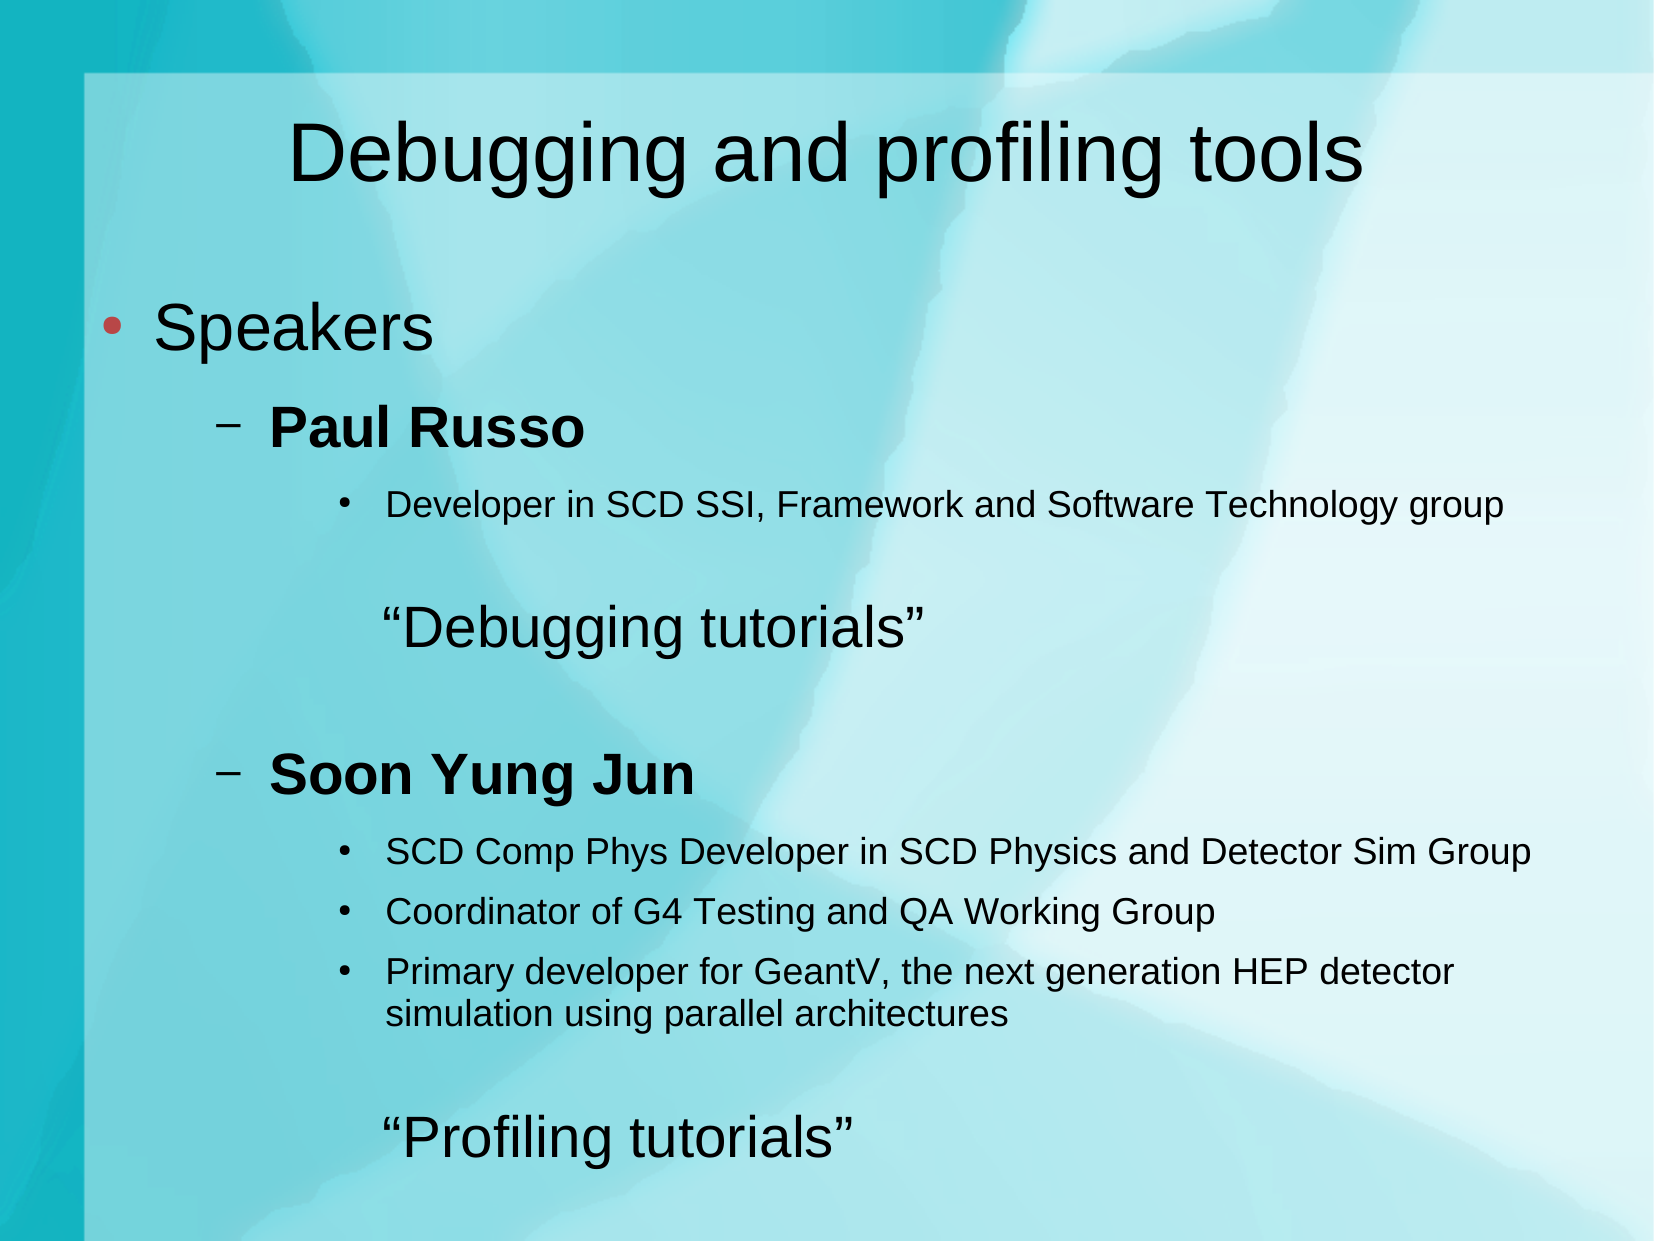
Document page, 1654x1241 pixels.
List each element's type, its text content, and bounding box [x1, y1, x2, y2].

picture [0, 0, 1654, 1241]
title Debugging and profiling tools [82, 49, 1571, 257]
list Speakers Paul Russo Developer in SCD SSI, Framework and Software Technology group “Debugging tutorials” Soon Yung Jun SCD Comp Phys Developer in SCD Physics and Detector Sim Group Coordinator of G4 Testing and QA Working Group Primary developer for GeantV, the next generation HEP detector simulation using parallel architectures “Profiling tutorials” [82, 290, 1571, 1170]
